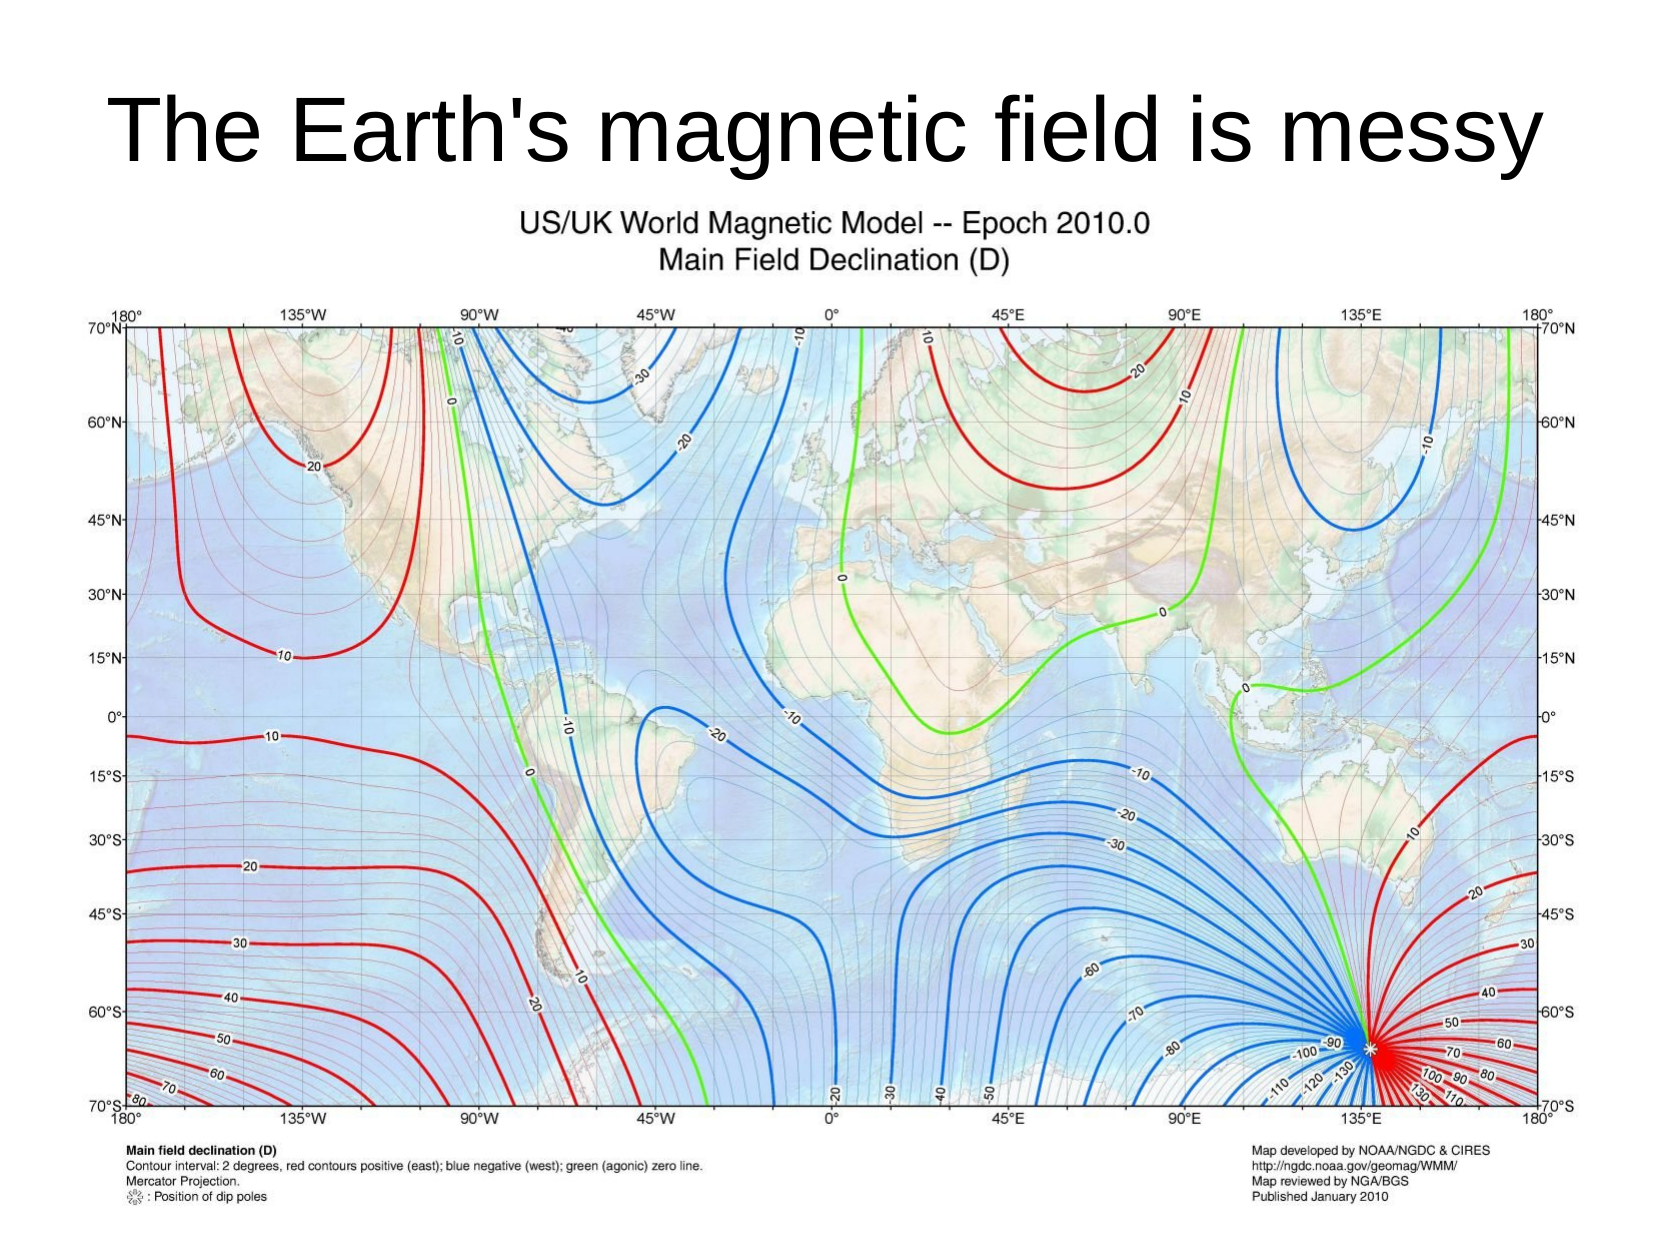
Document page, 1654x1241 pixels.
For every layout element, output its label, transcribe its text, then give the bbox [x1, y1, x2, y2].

title The Earth's magnetic field is messy [82, 25, 1571, 233]
picture [10, 140, 1654, 1241]
